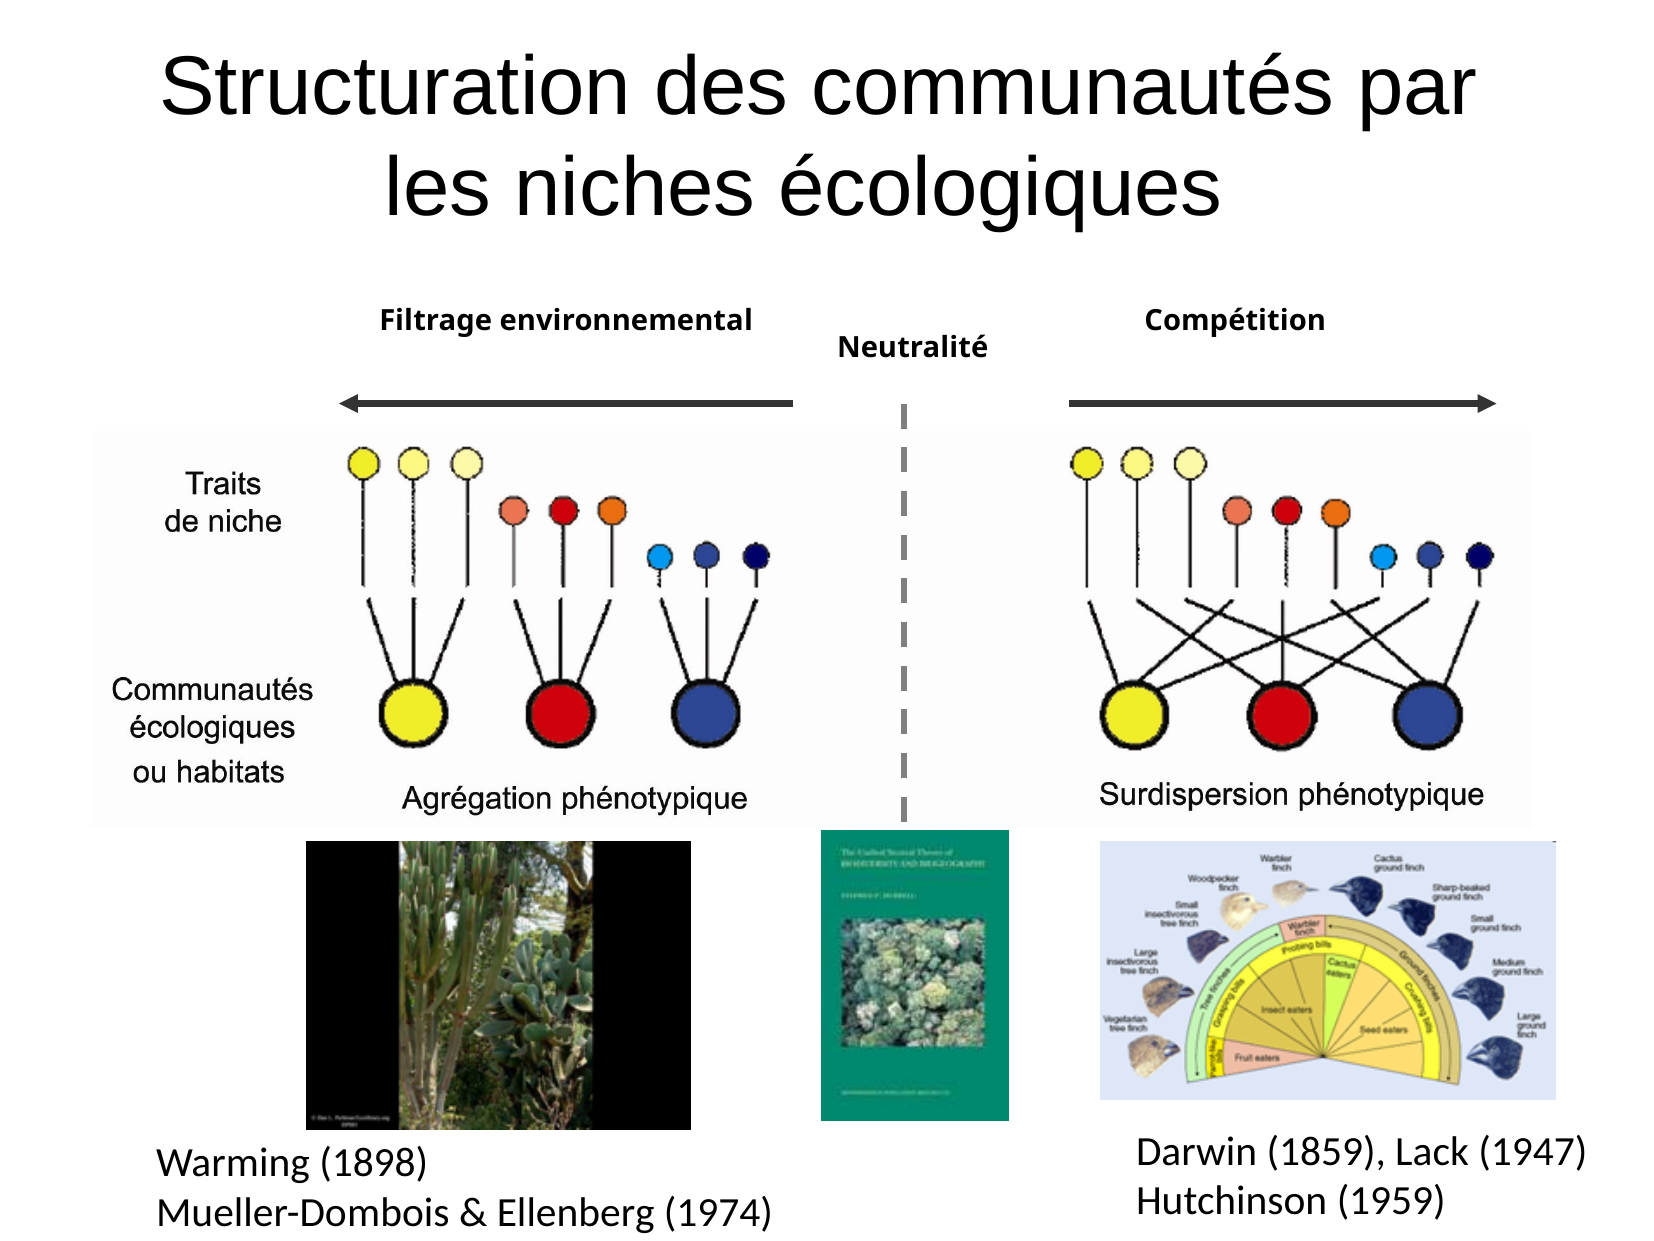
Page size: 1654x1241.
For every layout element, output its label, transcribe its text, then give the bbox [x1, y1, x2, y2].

text_box Warming (1898) Mueller-Dombois & Ellenberg (1974) [141, 1127, 798, 1241]
text_box Filtrage environnemental [325, 293, 808, 344]
text_box Compétition [1069, 293, 1402, 344]
title Structuration des communautés par les niches écologiques [78, 13, 1530, 251]
picture [1100, 841, 1556, 1101]
text_box Darwin (1859), Lack (1947) Hutchinson (1959) [1121, 1116, 1603, 1231]
picture [91, 431, 1532, 828]
picture [306, 841, 691, 1127]
picture [821, 830, 1009, 1121]
text_box Neutralité [822, 320, 1004, 372]
